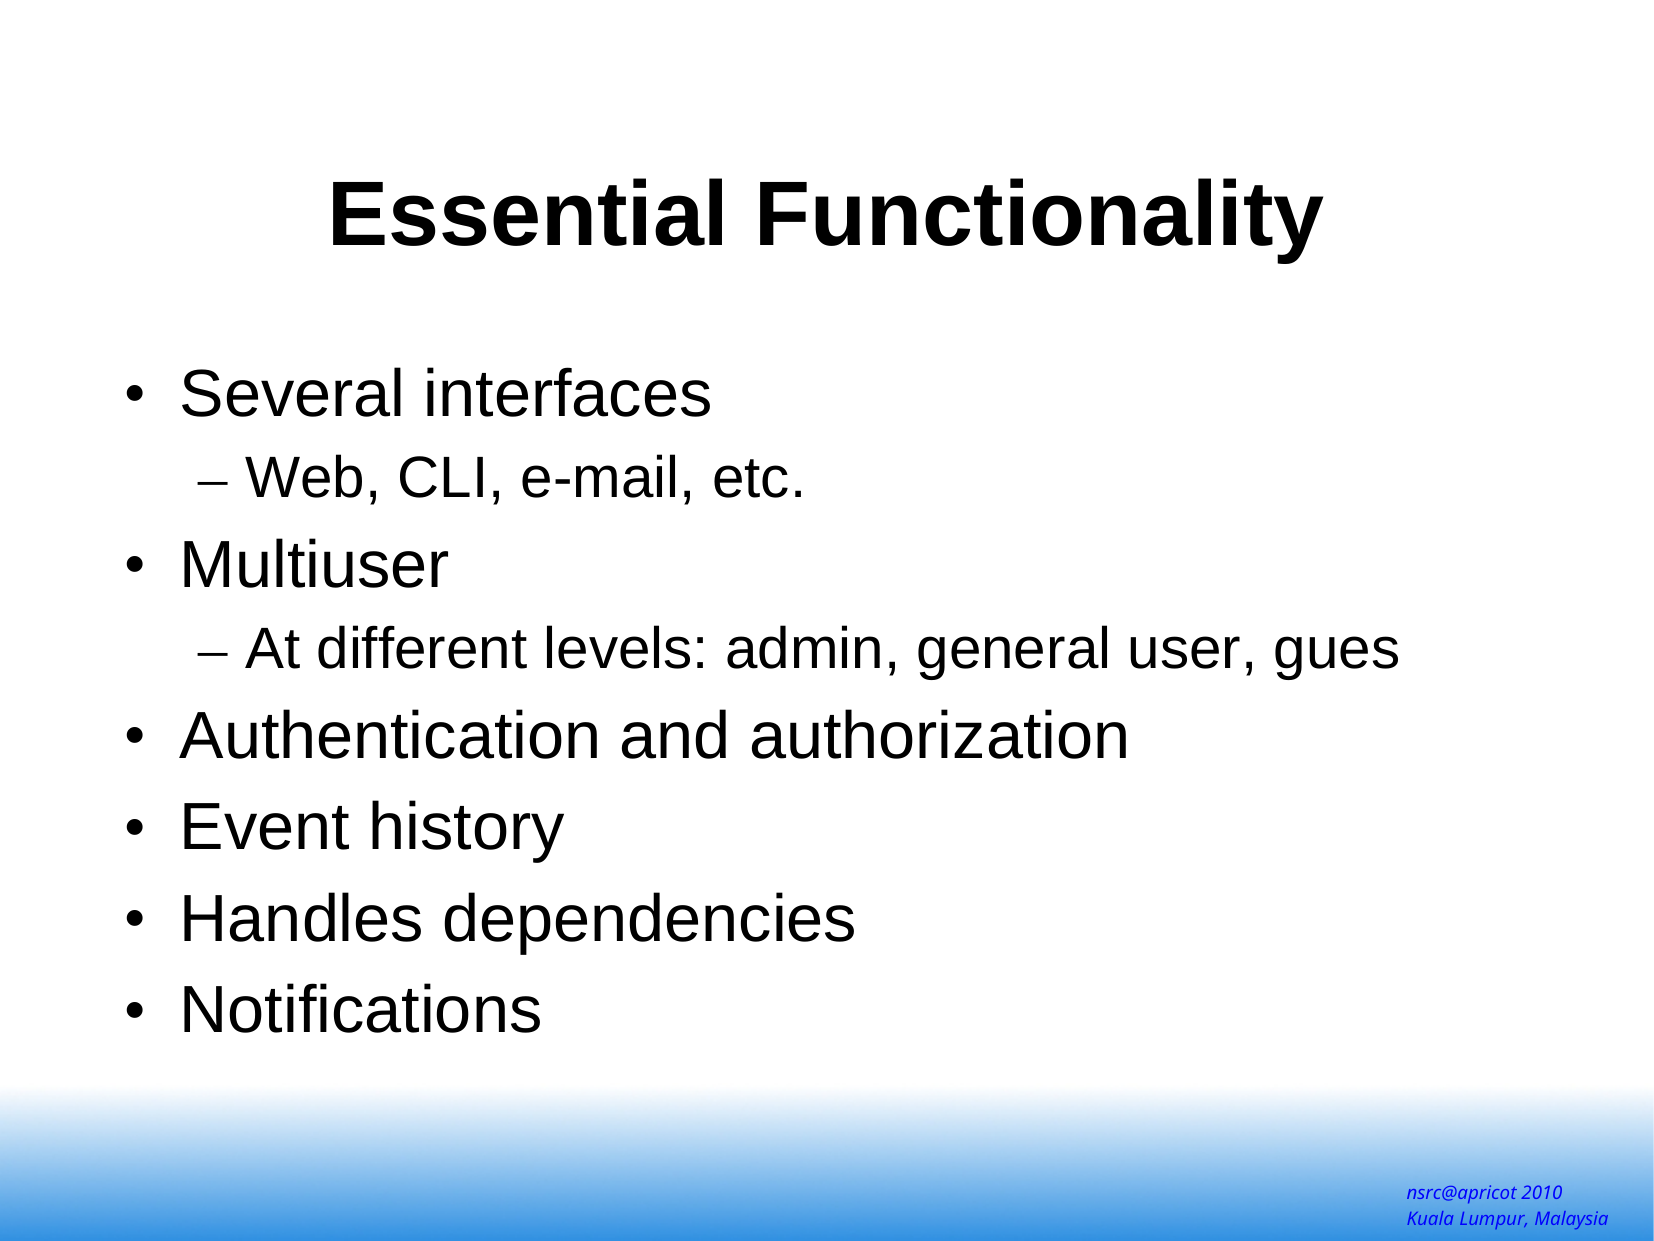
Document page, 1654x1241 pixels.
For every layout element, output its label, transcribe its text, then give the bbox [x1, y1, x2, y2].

list Several interfaces Web, CLI, e-mail, etc. Multiuser At different levels: admin, general user, gues Authentication and authorization Event history Handles dependencies Notifications [124, 355, 1530, 1126]
picture [0, 1083, 1654, 1241]
title Essential Functionality [124, 92, 1530, 335]
